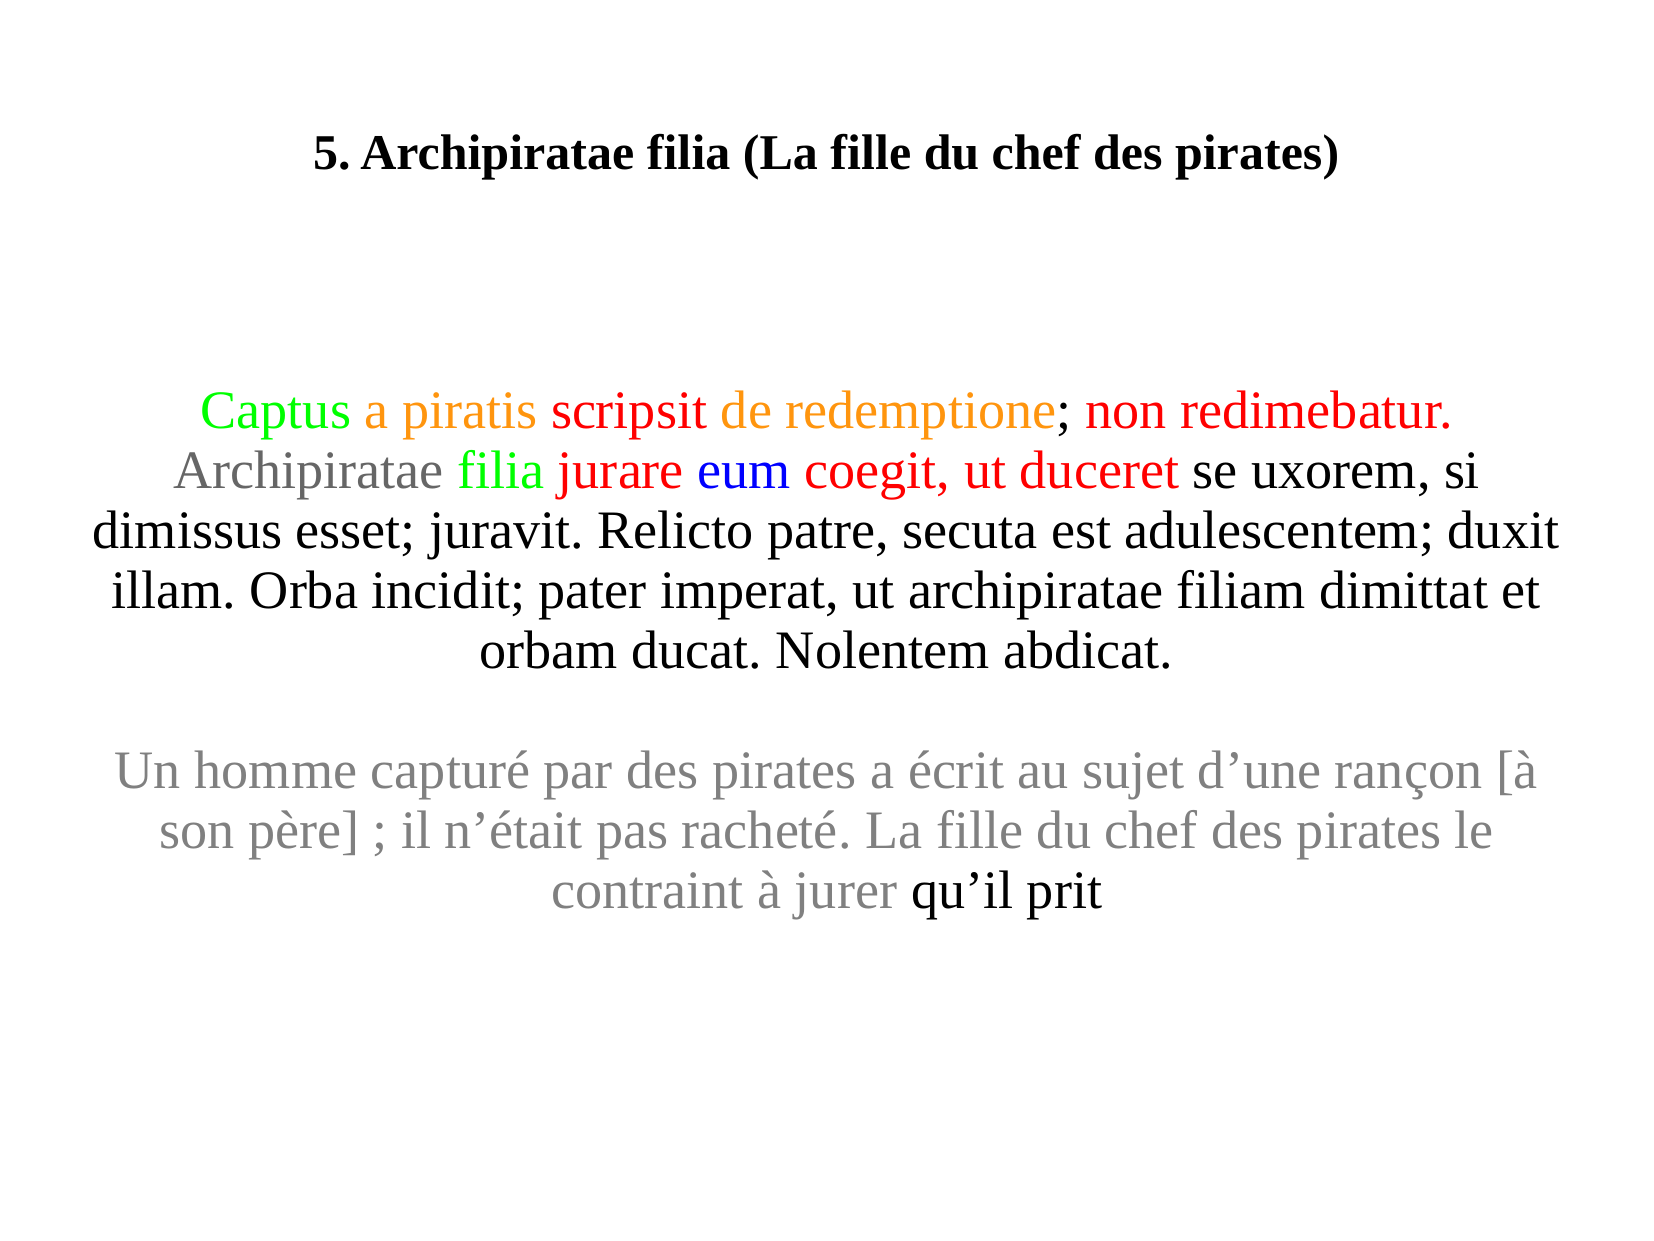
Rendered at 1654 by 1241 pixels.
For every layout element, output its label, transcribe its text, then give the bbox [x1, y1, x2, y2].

subtitle Captus a piratis scripsit de redemptione; non redimebatur. Archipiratae filia jurare eum coegit, ut duceret se uxorem, si dimissus esset; juravit. Relicto patre, secuta est adulescentem; duxit illam. Orba incidit; pater imperat, ut archipiratae filiam dimittat et orbam ducat. Nolentem abdicat. Un homme capturé par des pirates a écrit au sujet d’une rançon [à son père] ; il n’était pas racheté. La fille du chef des pirates le contraint à jurer qu’il prit [82, 290, 1571, 1010]
title 5. Archipiratae filia (La fille du chef des pirates) [82, 49, 1571, 257]
